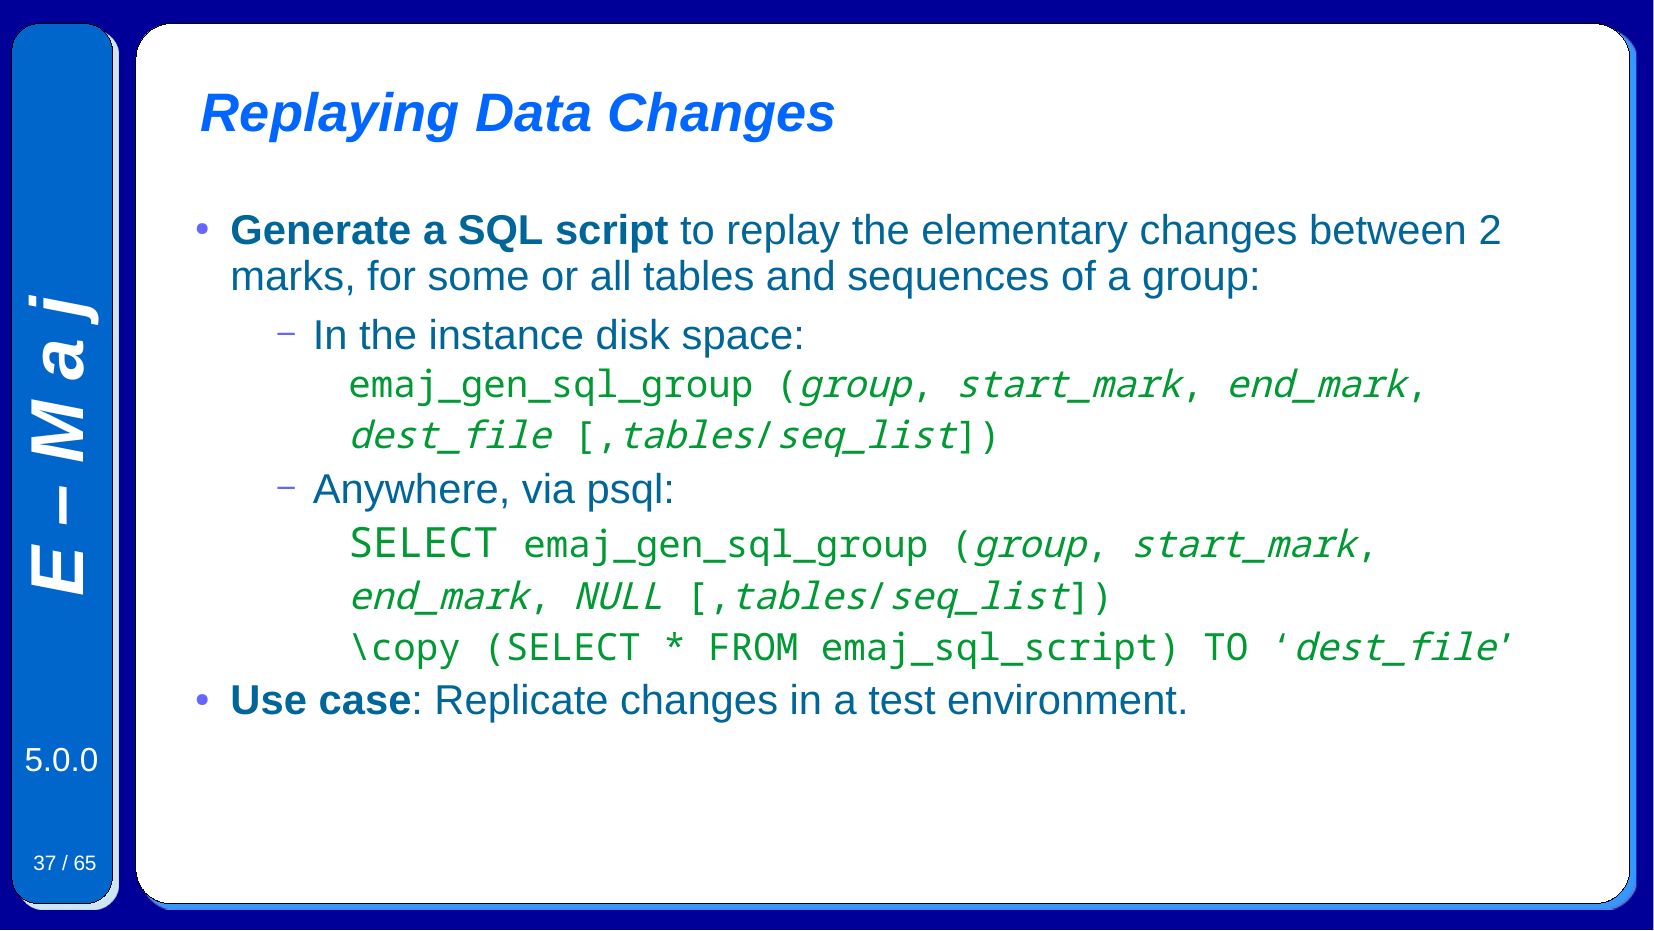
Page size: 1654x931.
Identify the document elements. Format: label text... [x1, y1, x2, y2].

list Generate a SQL script to replay the elementary changes between 2 marks, for some or all tables and sequences of a group: In the instance disk space: emaj_gen_sql_group (group, start_mark, end_mark, dest_file [,tables/seq_list]) Anywhere, via psql: SELECT emaj_gen_sql_group (group, start_mark, end_mark, NULL [,tables/seq_list]) \copy (SELECT * FROM emaj_sql_script) TO ‘dest_file’ Use case: Replicate changes in a test environment. [177, 206, 1587, 881]
title Replaying Data Changes [200, 34, 1575, 191]
